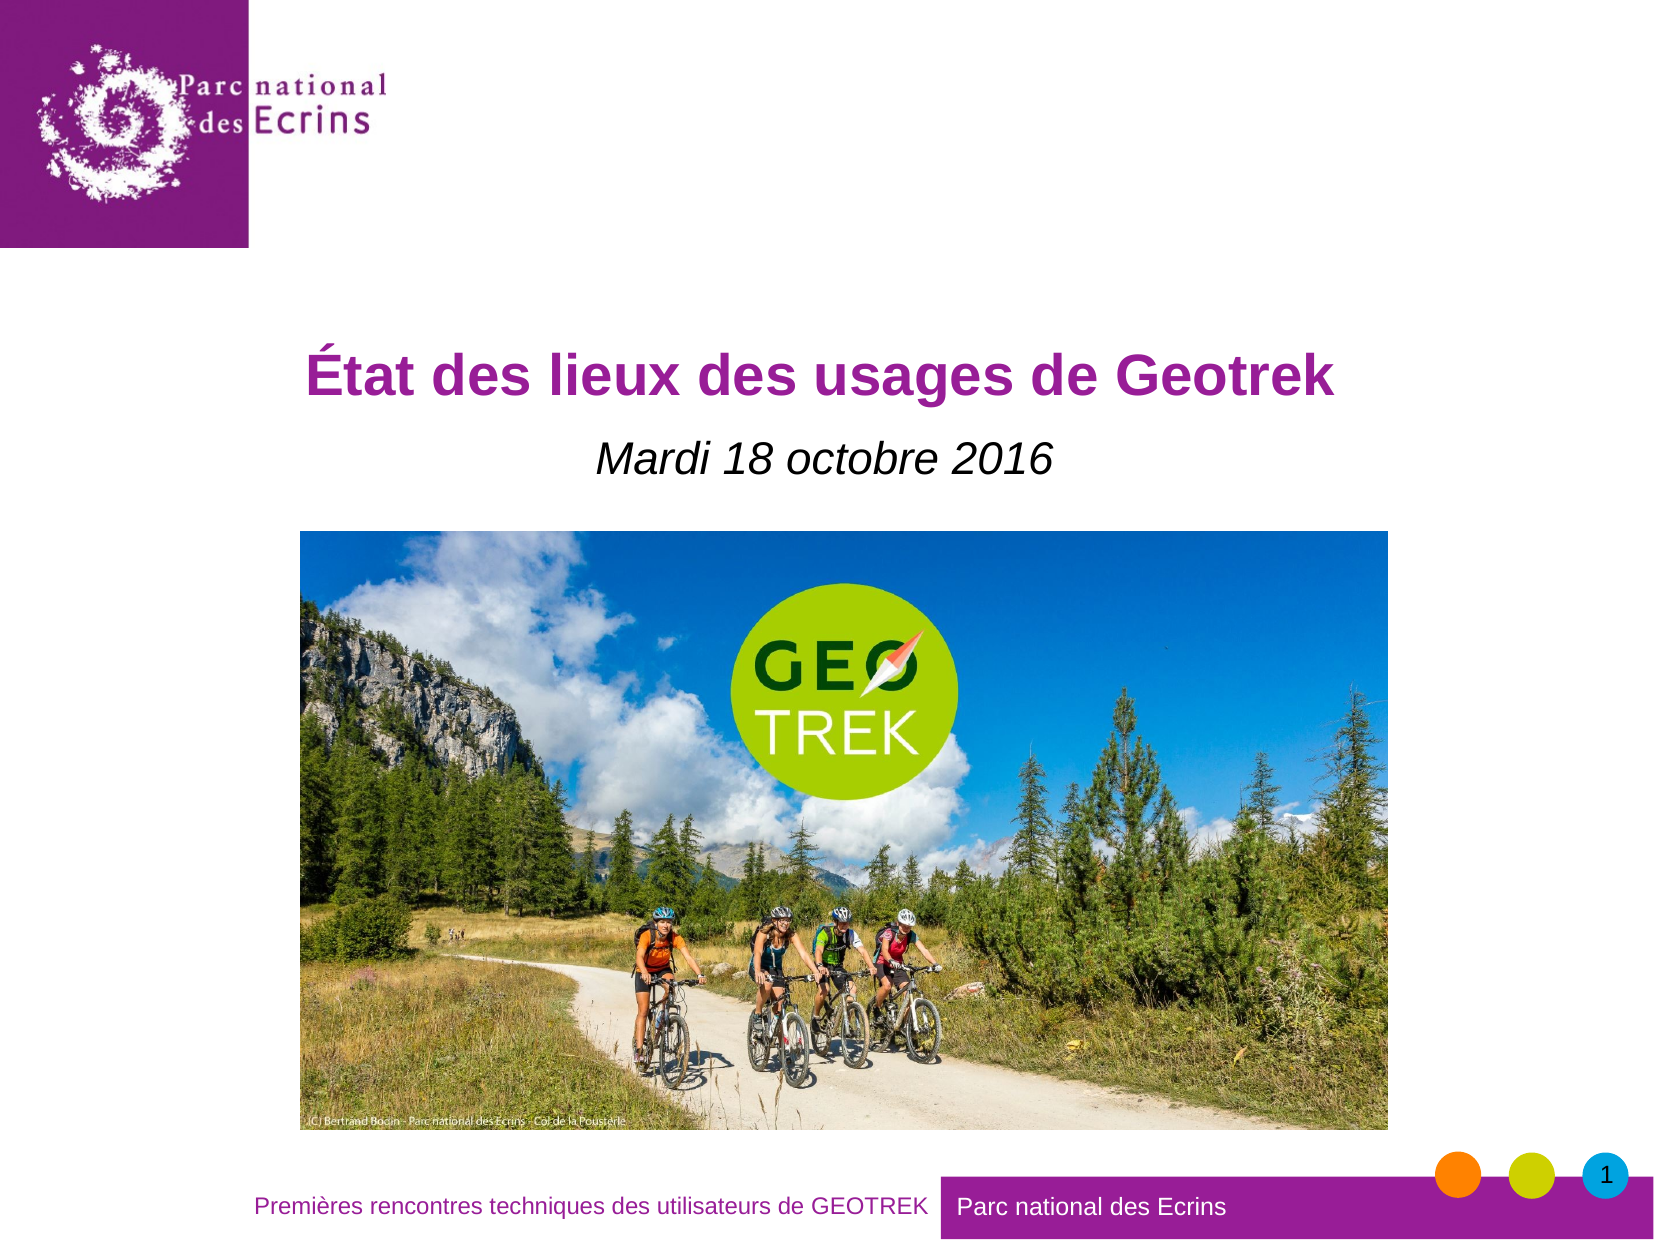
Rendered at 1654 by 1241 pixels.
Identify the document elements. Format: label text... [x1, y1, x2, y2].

picture [0, 0, 386, 248]
picture [300, 531, 1388, 1130]
title État des lieux des usages de Geotrek [76, 265, 1565, 473]
list Mardi 18 octobre 2016 [80, 433, 1569, 611]
